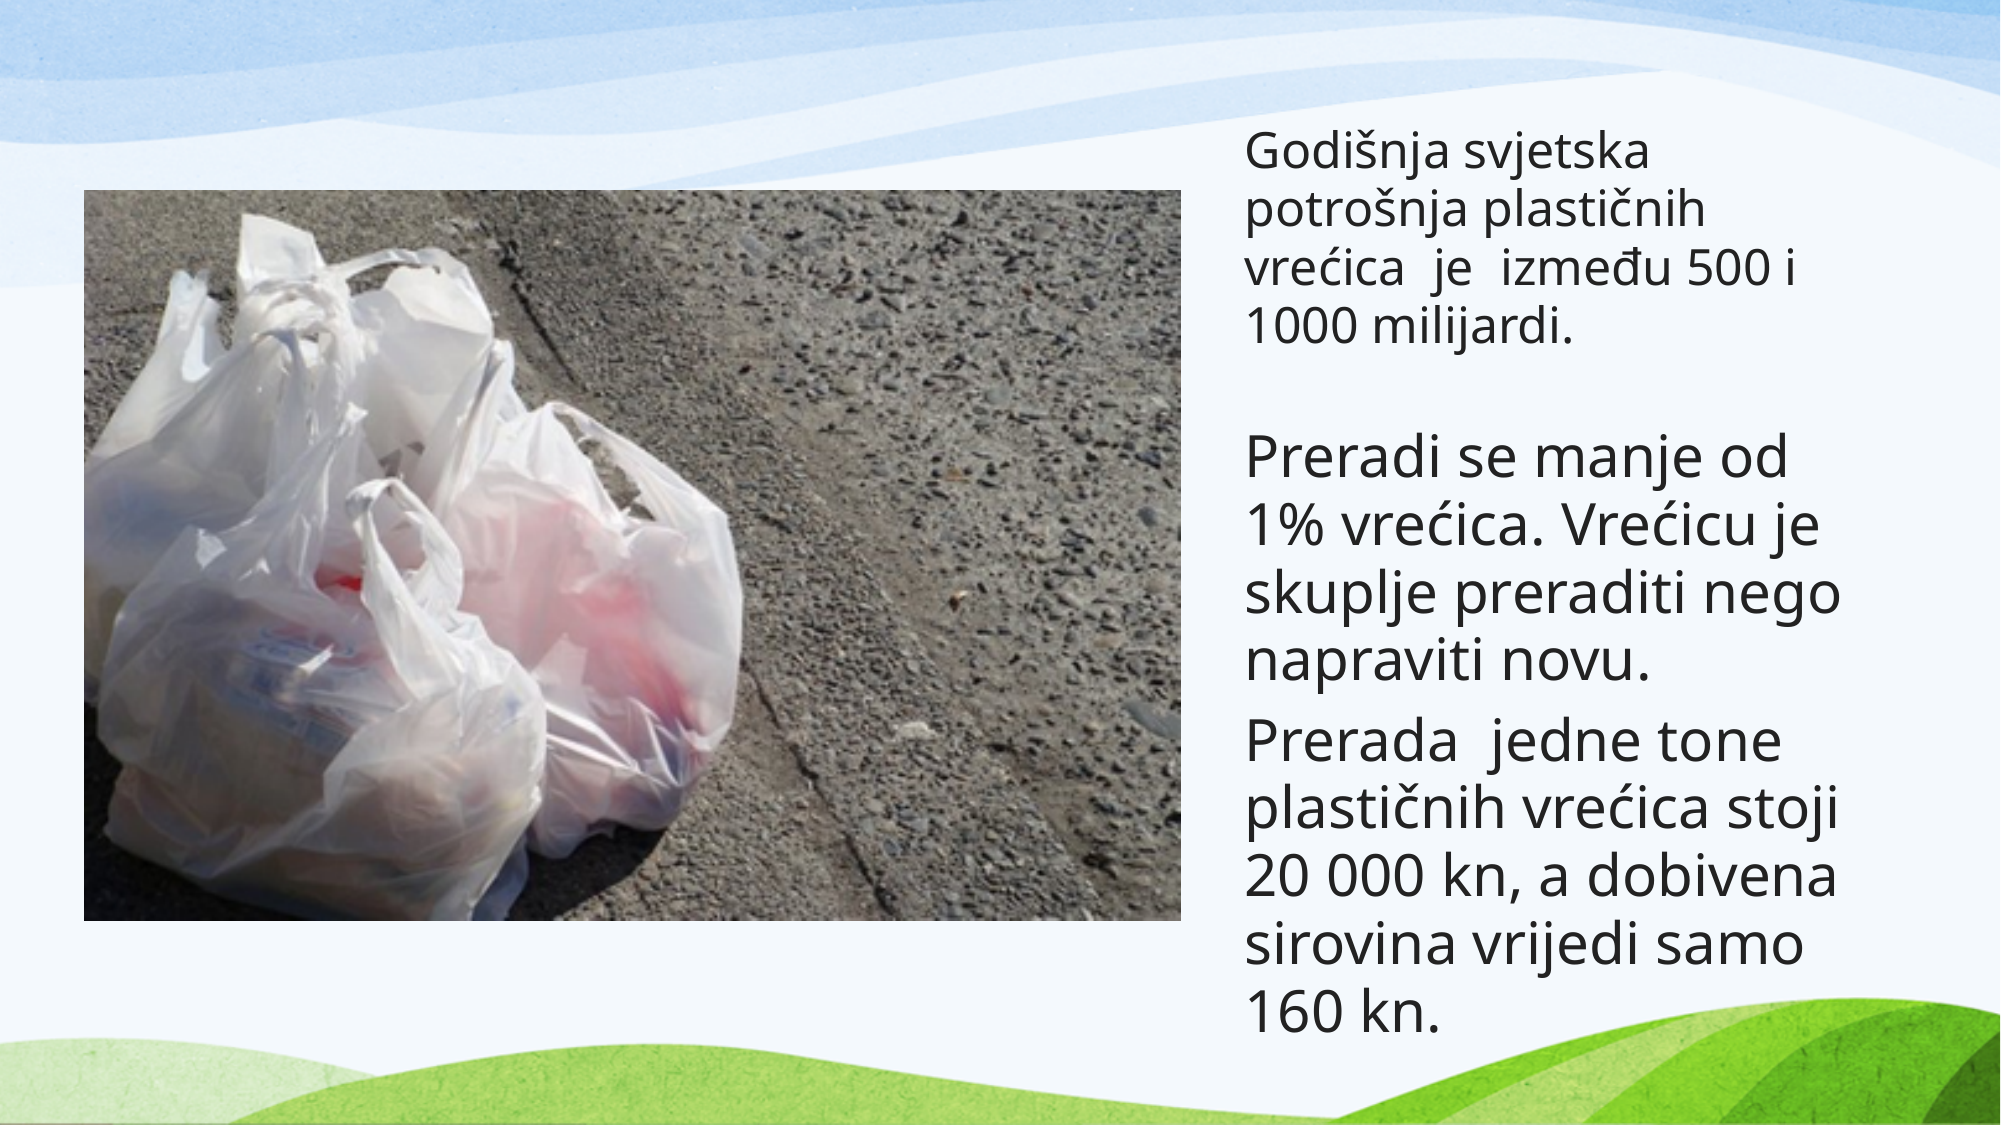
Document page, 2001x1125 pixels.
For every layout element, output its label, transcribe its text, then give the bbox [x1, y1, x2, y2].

picture [84, 190, 1181, 921]
list Godišnja svjetska potrošnja plastičnih vrećica je između 500 i 1000 milijardi. Preradi se manje od 1% vrećica. Vrećicu je skuplje preraditi nego napraviti novu. Prerada jedne tone plastičnih vrećica stoji 20 000 kn, a dobivena sirovina vrijedi samo 160 kn. [1229, 114, 1860, 1113]
